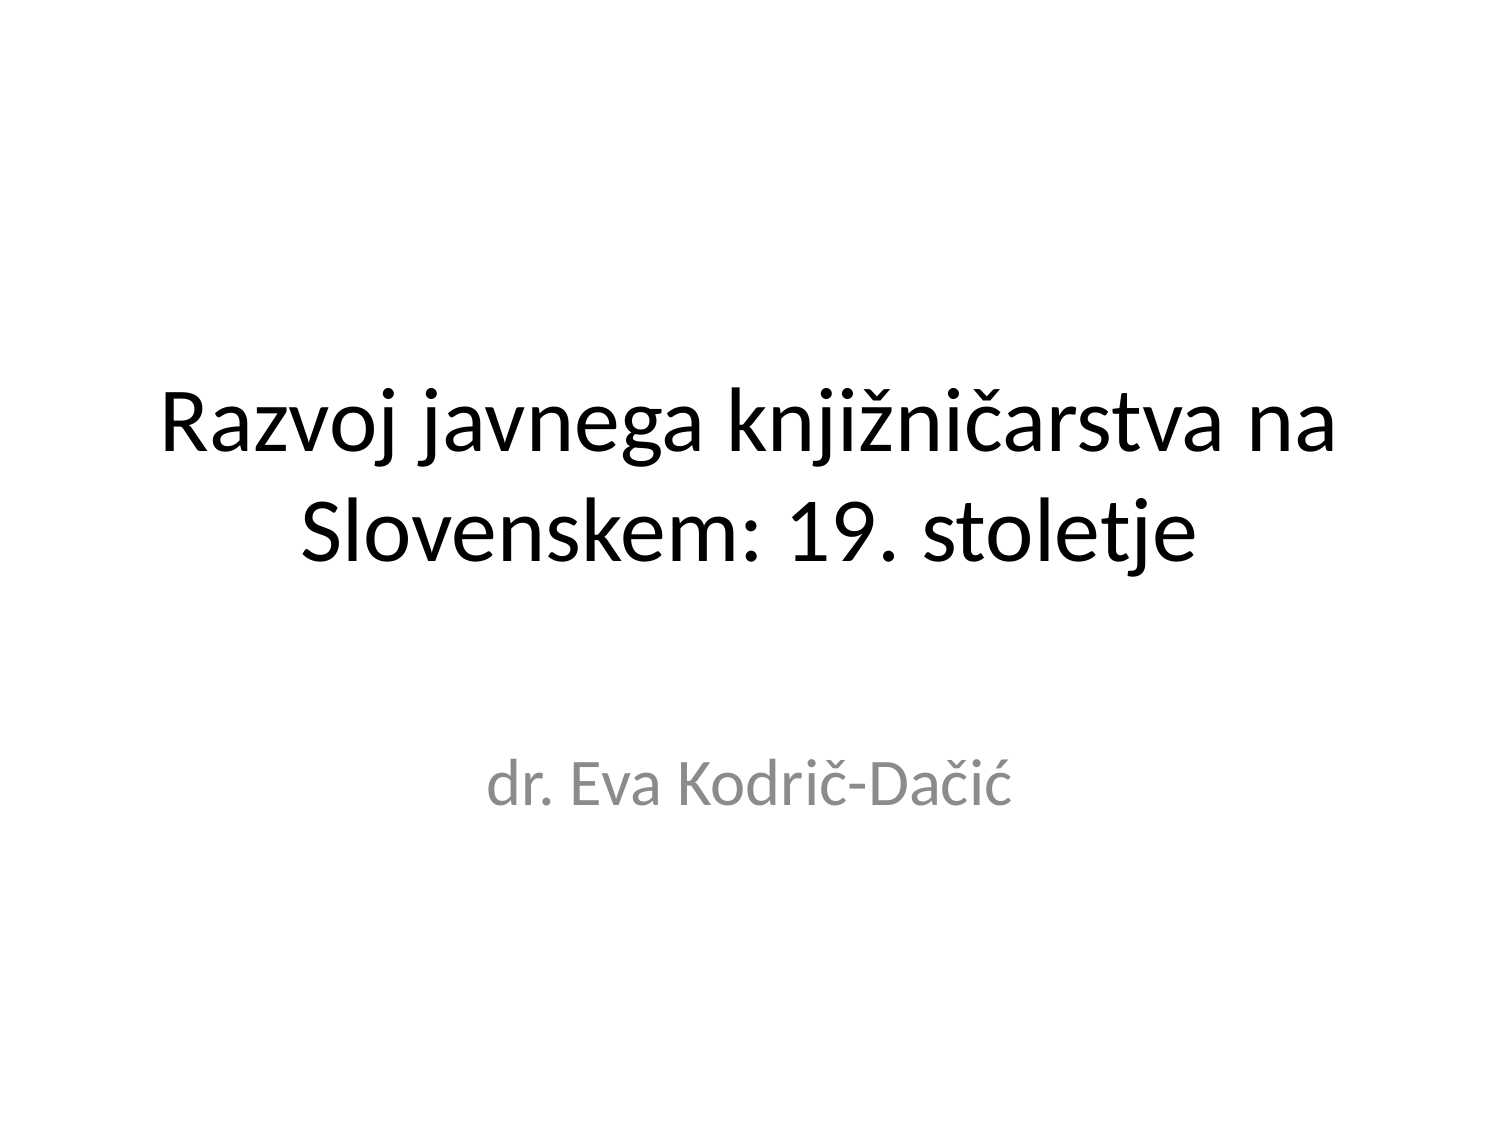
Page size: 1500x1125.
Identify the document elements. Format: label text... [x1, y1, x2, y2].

subtitle dr. Eva Kodrič-Dačić [225, 637, 1275, 925]
title Razvoj javnega knjižničarstva na Slovenskem: 19. stoletje [112, 349, 1388, 591]
